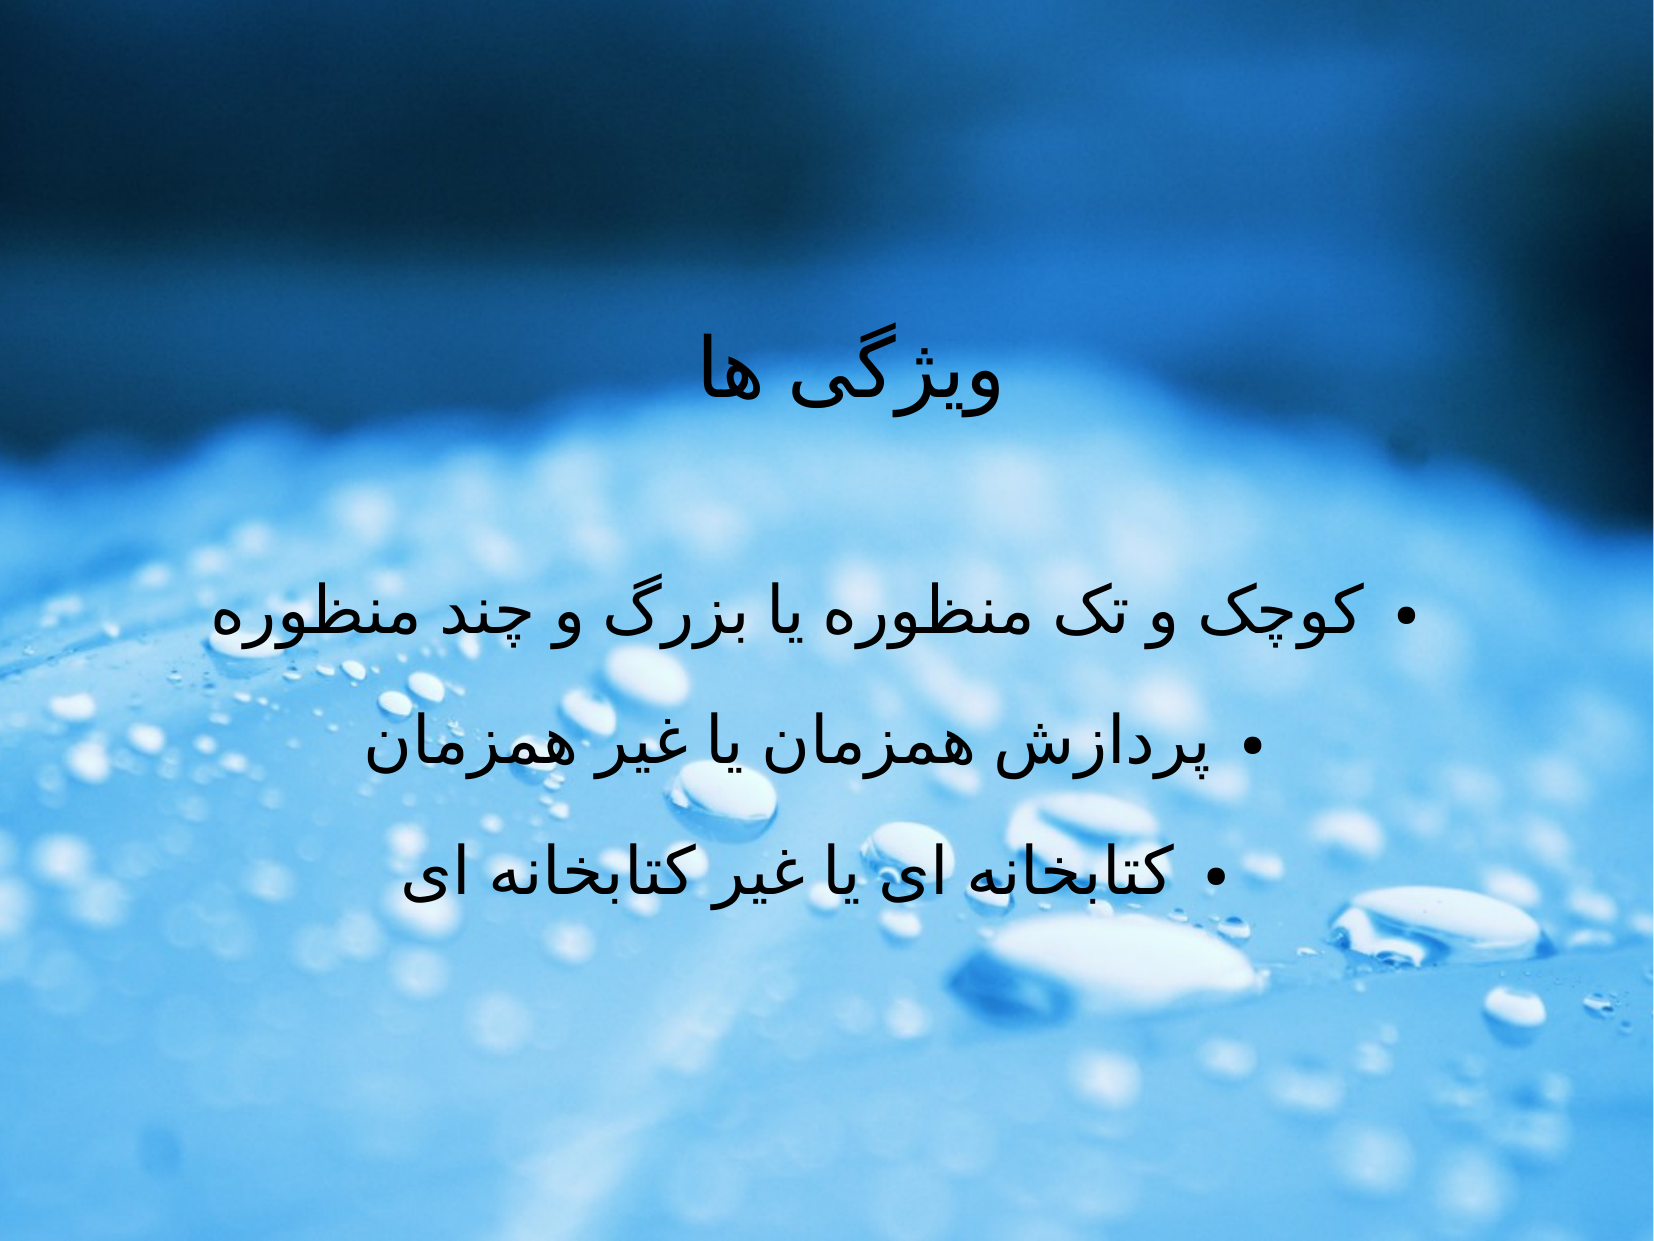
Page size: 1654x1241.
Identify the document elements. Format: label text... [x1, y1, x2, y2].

subtitle کوچک و تک منظوره یا بزرگ و چند منظوره پردازش همزمان یا غیر همزمان کتابخانه ای یا غیر کتابخانه ای [143, 460, 1485, 992]
picture [0, 0, 1654, 1241]
title ویژگی ها [107, 274, 1596, 482]
